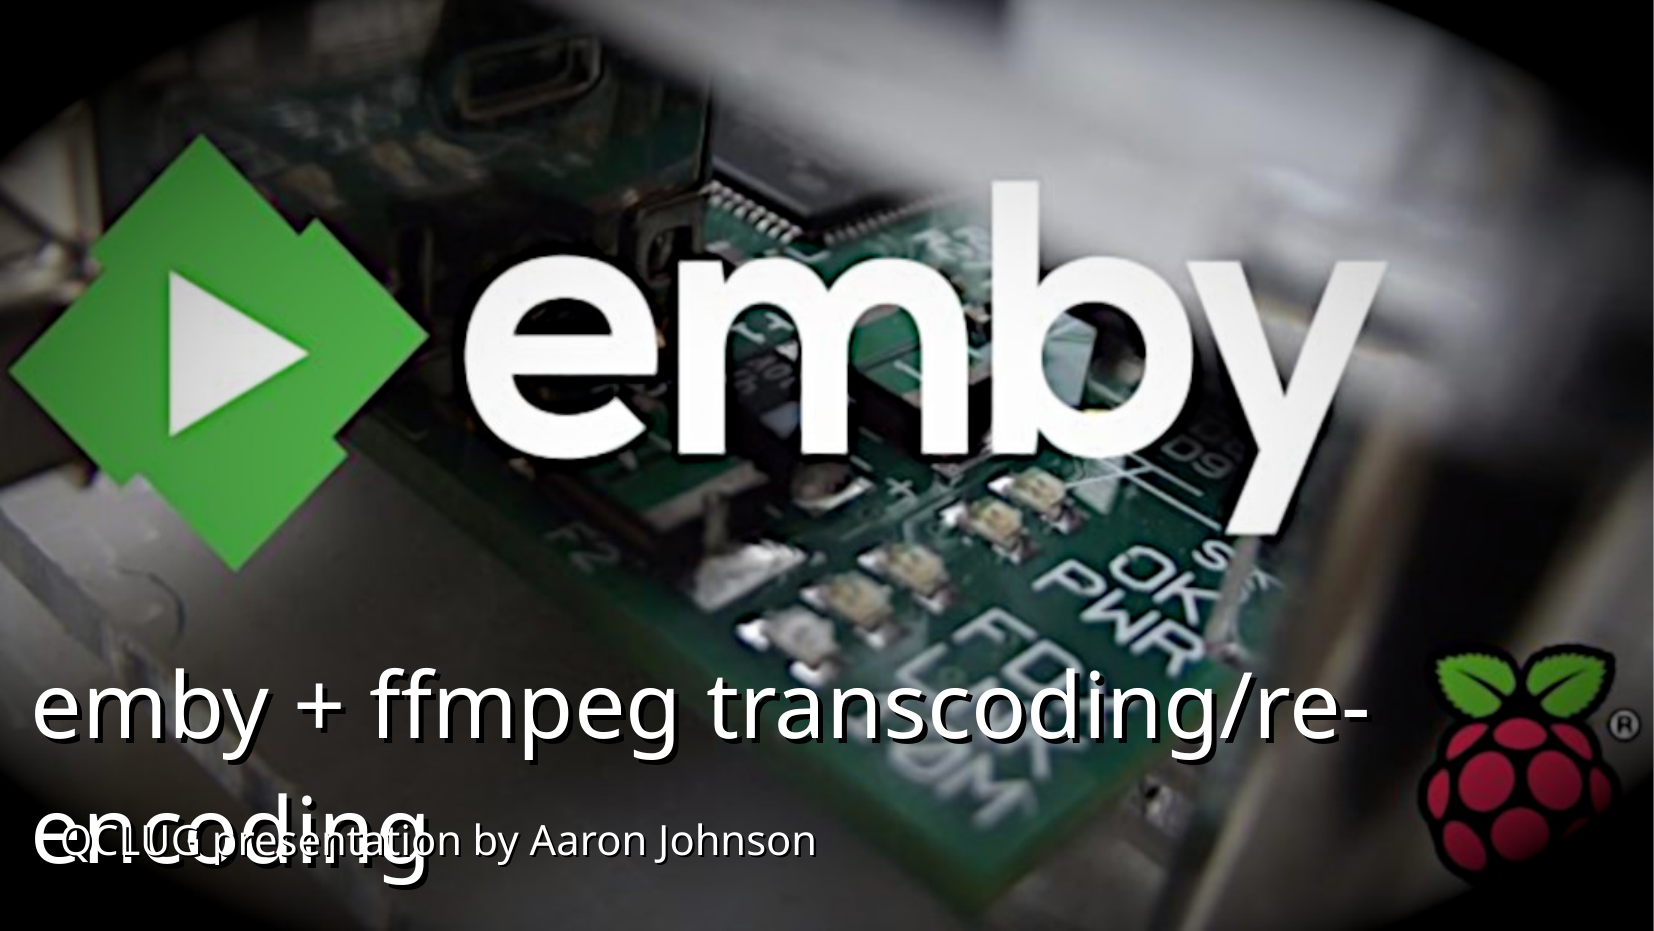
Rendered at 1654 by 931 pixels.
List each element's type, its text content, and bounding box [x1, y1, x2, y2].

text_box QCLUG presentation by Aaron Johnson [45, 803, 574, 860]
title emby + ffmpeg transcoding/re-encoding [30, 711, 1508, 820]
picture [0, 0, 1654, 931]
